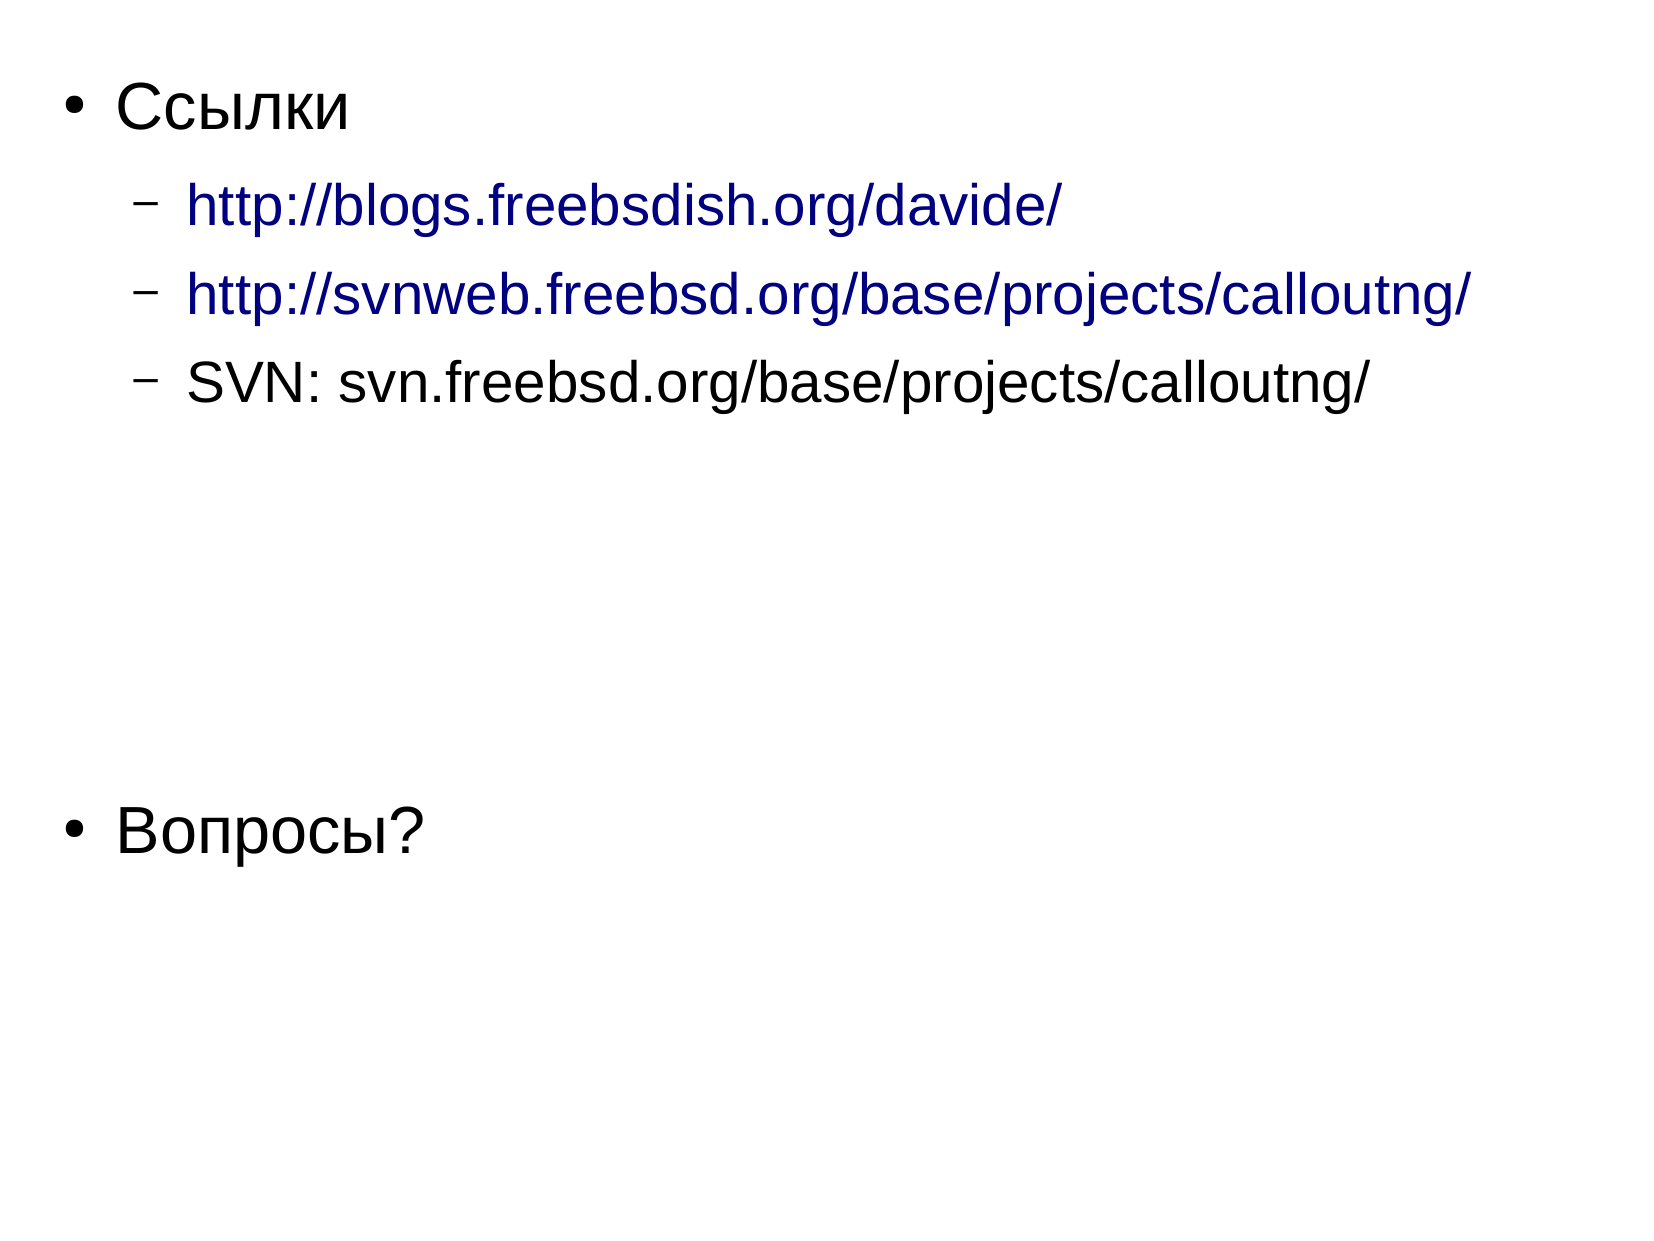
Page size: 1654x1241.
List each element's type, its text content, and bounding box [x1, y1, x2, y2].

list Ссылки http://blogs.freebsdish.org/davide/ http://svnweb.freebsd.org/base/projects/calloutng/ SVN: svn.freebsd.org/base/projects/calloutng/ Вопросы? [45, 68, 1621, 1221]
